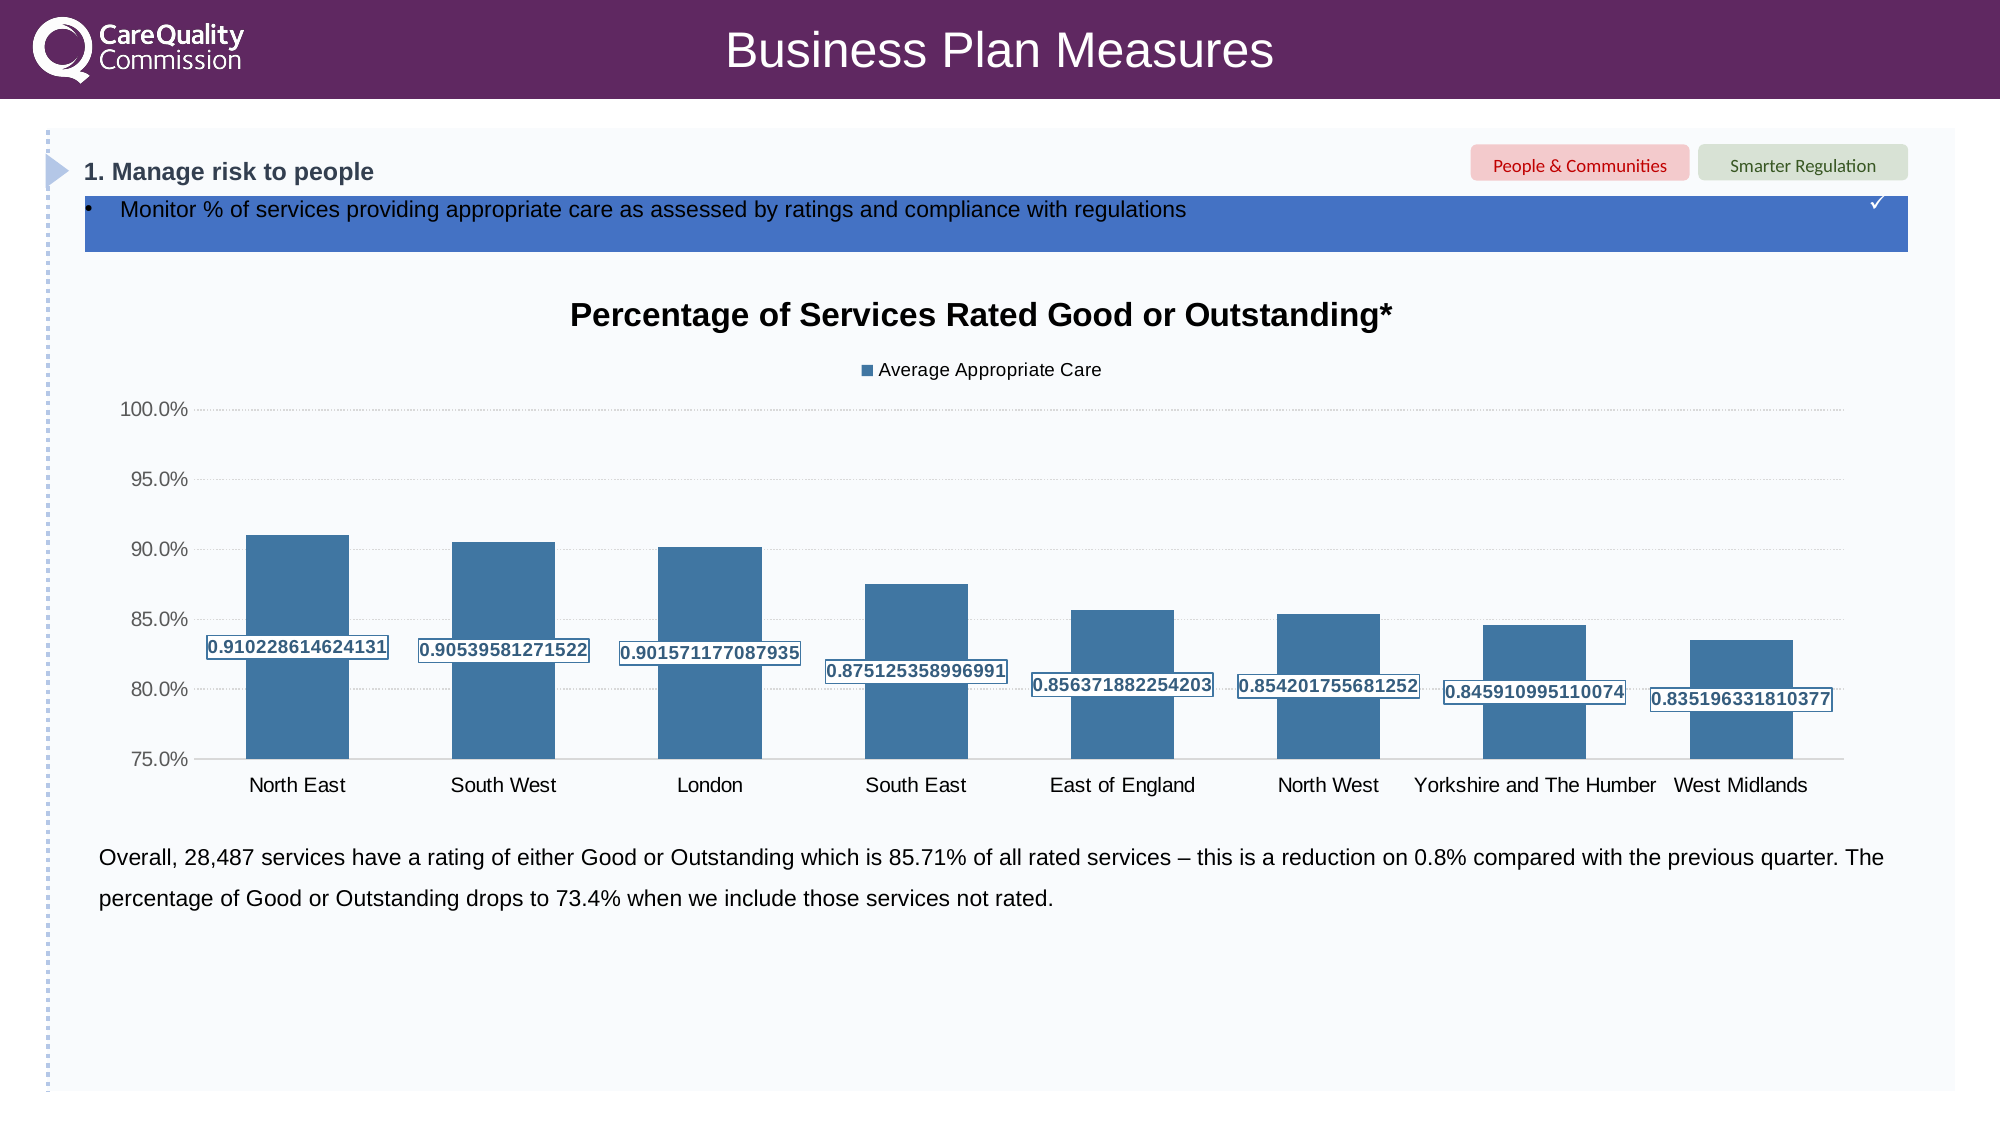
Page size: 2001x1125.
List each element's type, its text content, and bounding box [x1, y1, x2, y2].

text_box [45, 128, 1955, 1091]
chart [83, 267, 1881, 809]
text_box Business Plan Measures [641, 9, 1358, 86]
table_header Monitor % of services providing appropriate care as assessed by ratings and compliance with regulations [85, 196, 1848, 252]
text_box Smarter Regulation [1698, 144, 1909, 181]
picture [32, 16, 245, 84]
text_box Overall, 28,487 services have a rating of either Good or Outstanding which is 85.71% of all rated services – this is a reduction on 0.8% compared with the previous quarter. The percentage of Good or Outstanding drops to 73.4% when we include those services not rated. [83, 821, 1930, 915]
text_box People & Communities [1470, 144, 1690, 181]
text_box 1. Manage risk to people [69, 147, 670, 194]
text_box [0, 0, 2000, 99]
table_header  [1848, 196, 1908, 252]
